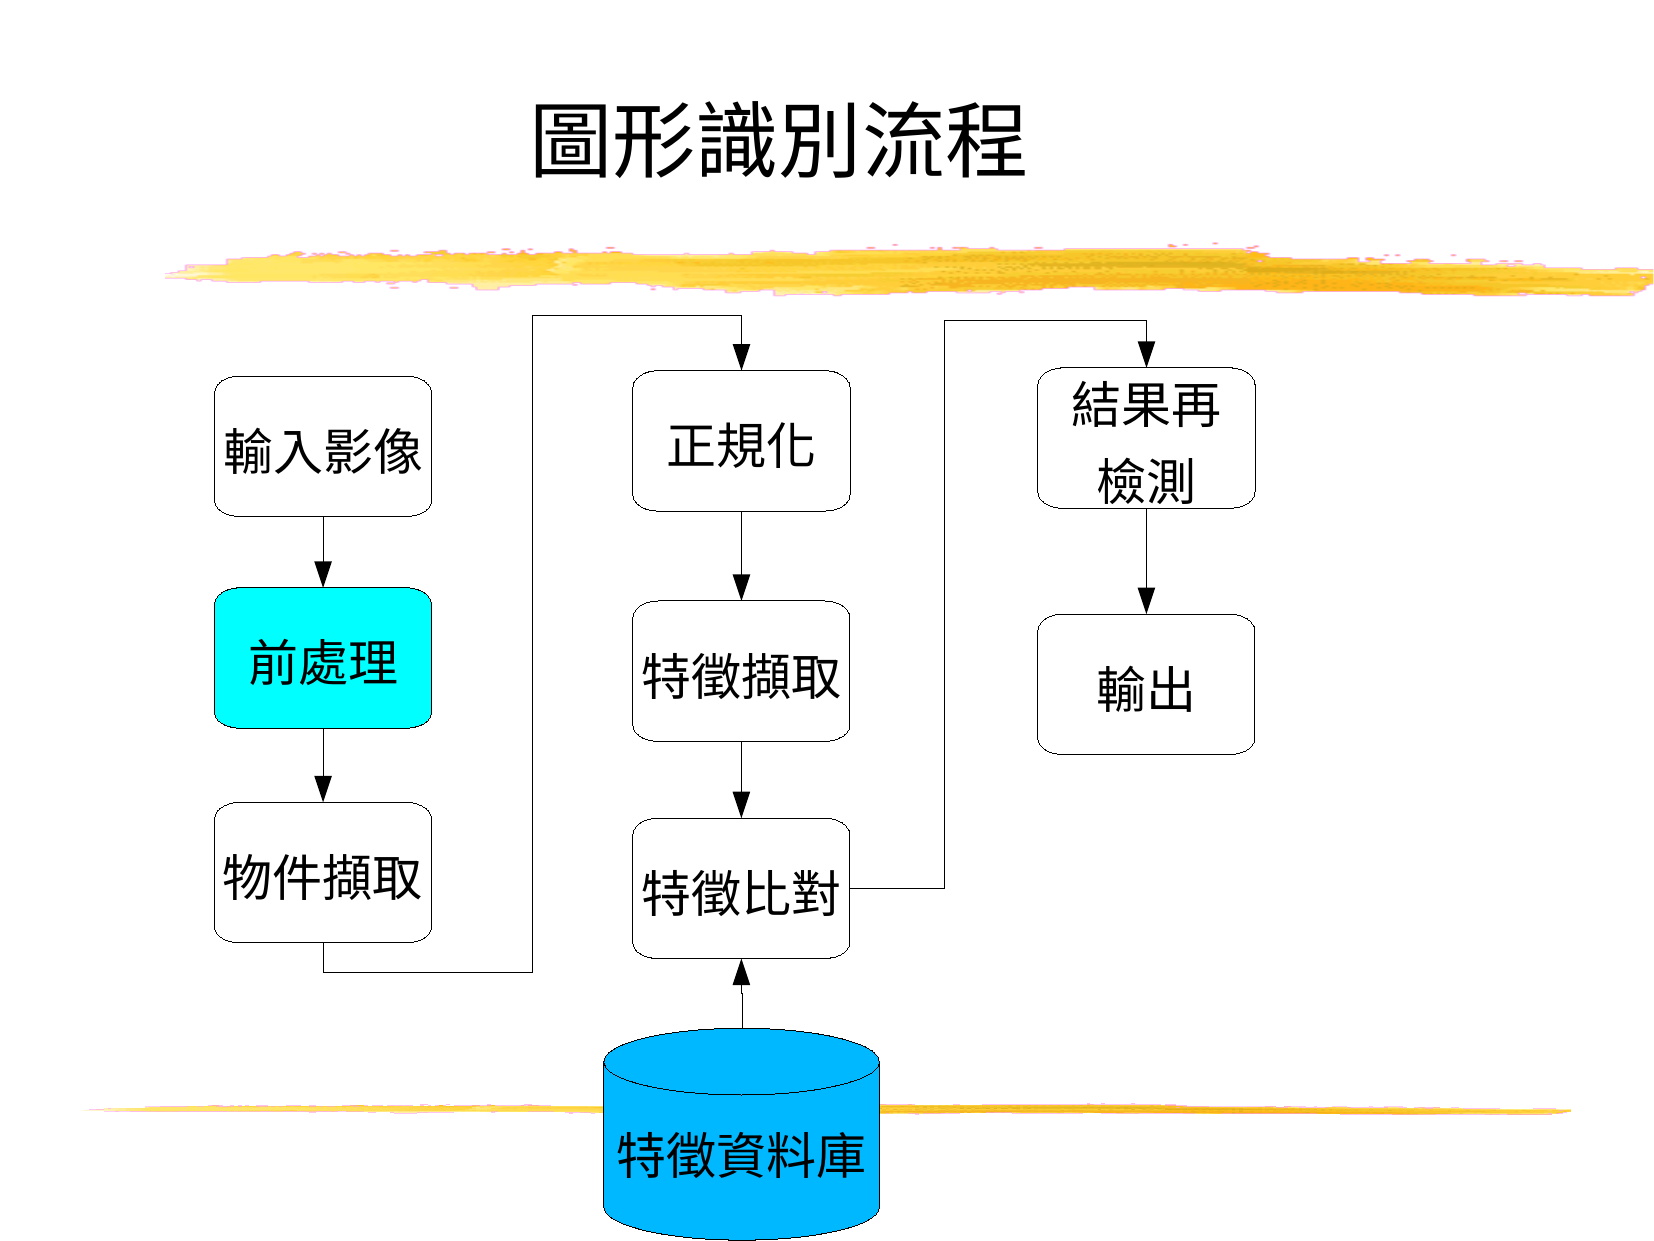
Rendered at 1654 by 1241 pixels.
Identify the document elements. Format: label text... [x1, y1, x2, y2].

picture [82, 1102, 603, 1117]
title 圖形識別流程 [76, 28, 1482, 235]
text_box 特徵擷取 [632, 600, 850, 742]
text_box 特徵資料庫 [603, 1028, 880, 1241]
text_box 物件擷取 [214, 802, 432, 943]
text_box 正規化 [632, 370, 851, 512]
text_box 輸出 [1037, 614, 1255, 755]
picture [880, 1102, 1571, 1117]
text_box 結果再 檢測 [1037, 367, 1256, 509]
text_box 輸入影像 [214, 376, 432, 517]
picture [165, 237, 1654, 308]
text_box 前處理 [214, 587, 432, 729]
text_box 特徵比對 [632, 818, 850, 959]
